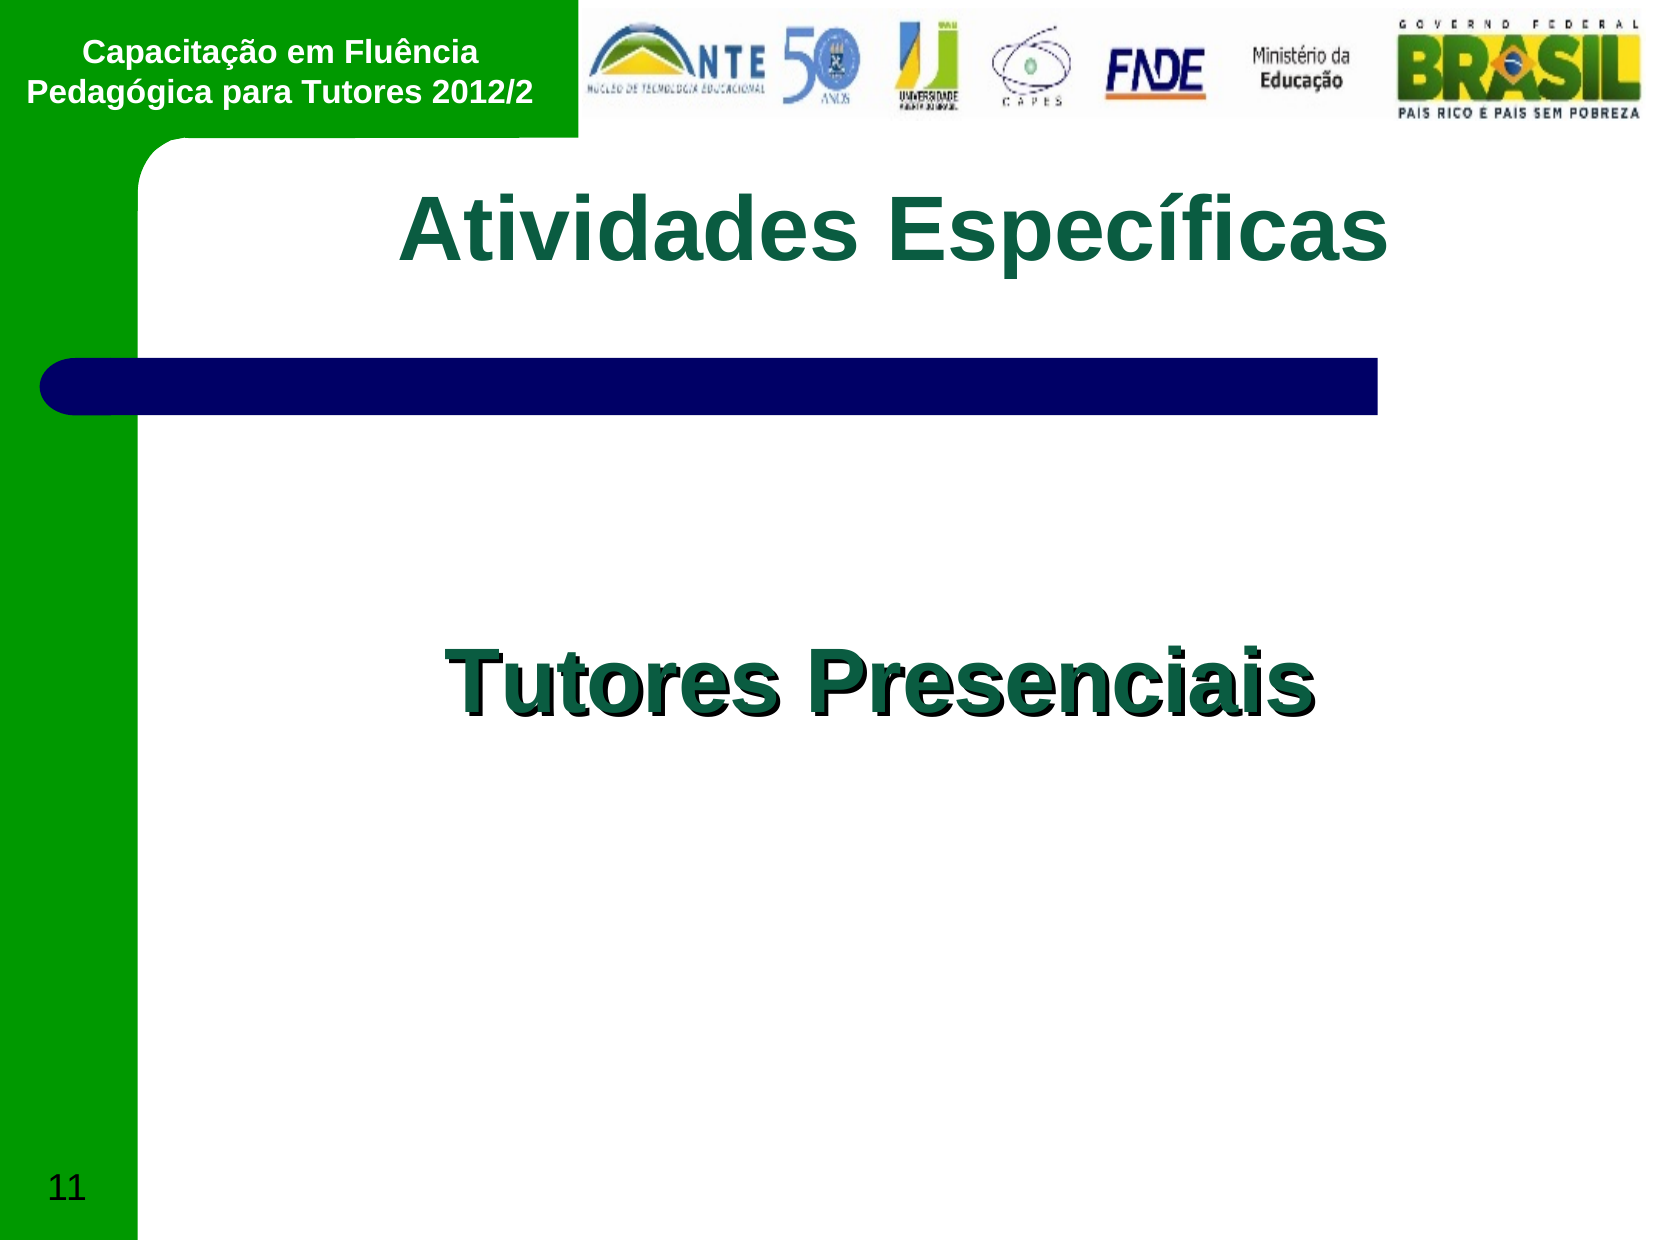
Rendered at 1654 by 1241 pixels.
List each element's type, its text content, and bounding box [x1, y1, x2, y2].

title Atividades Específicas [177, 174, 1612, 387]
text_box <número> [15, 1128, 121, 1217]
title Tutores Presenciais [163, 626, 1598, 913]
picture [582, 8, 1646, 121]
